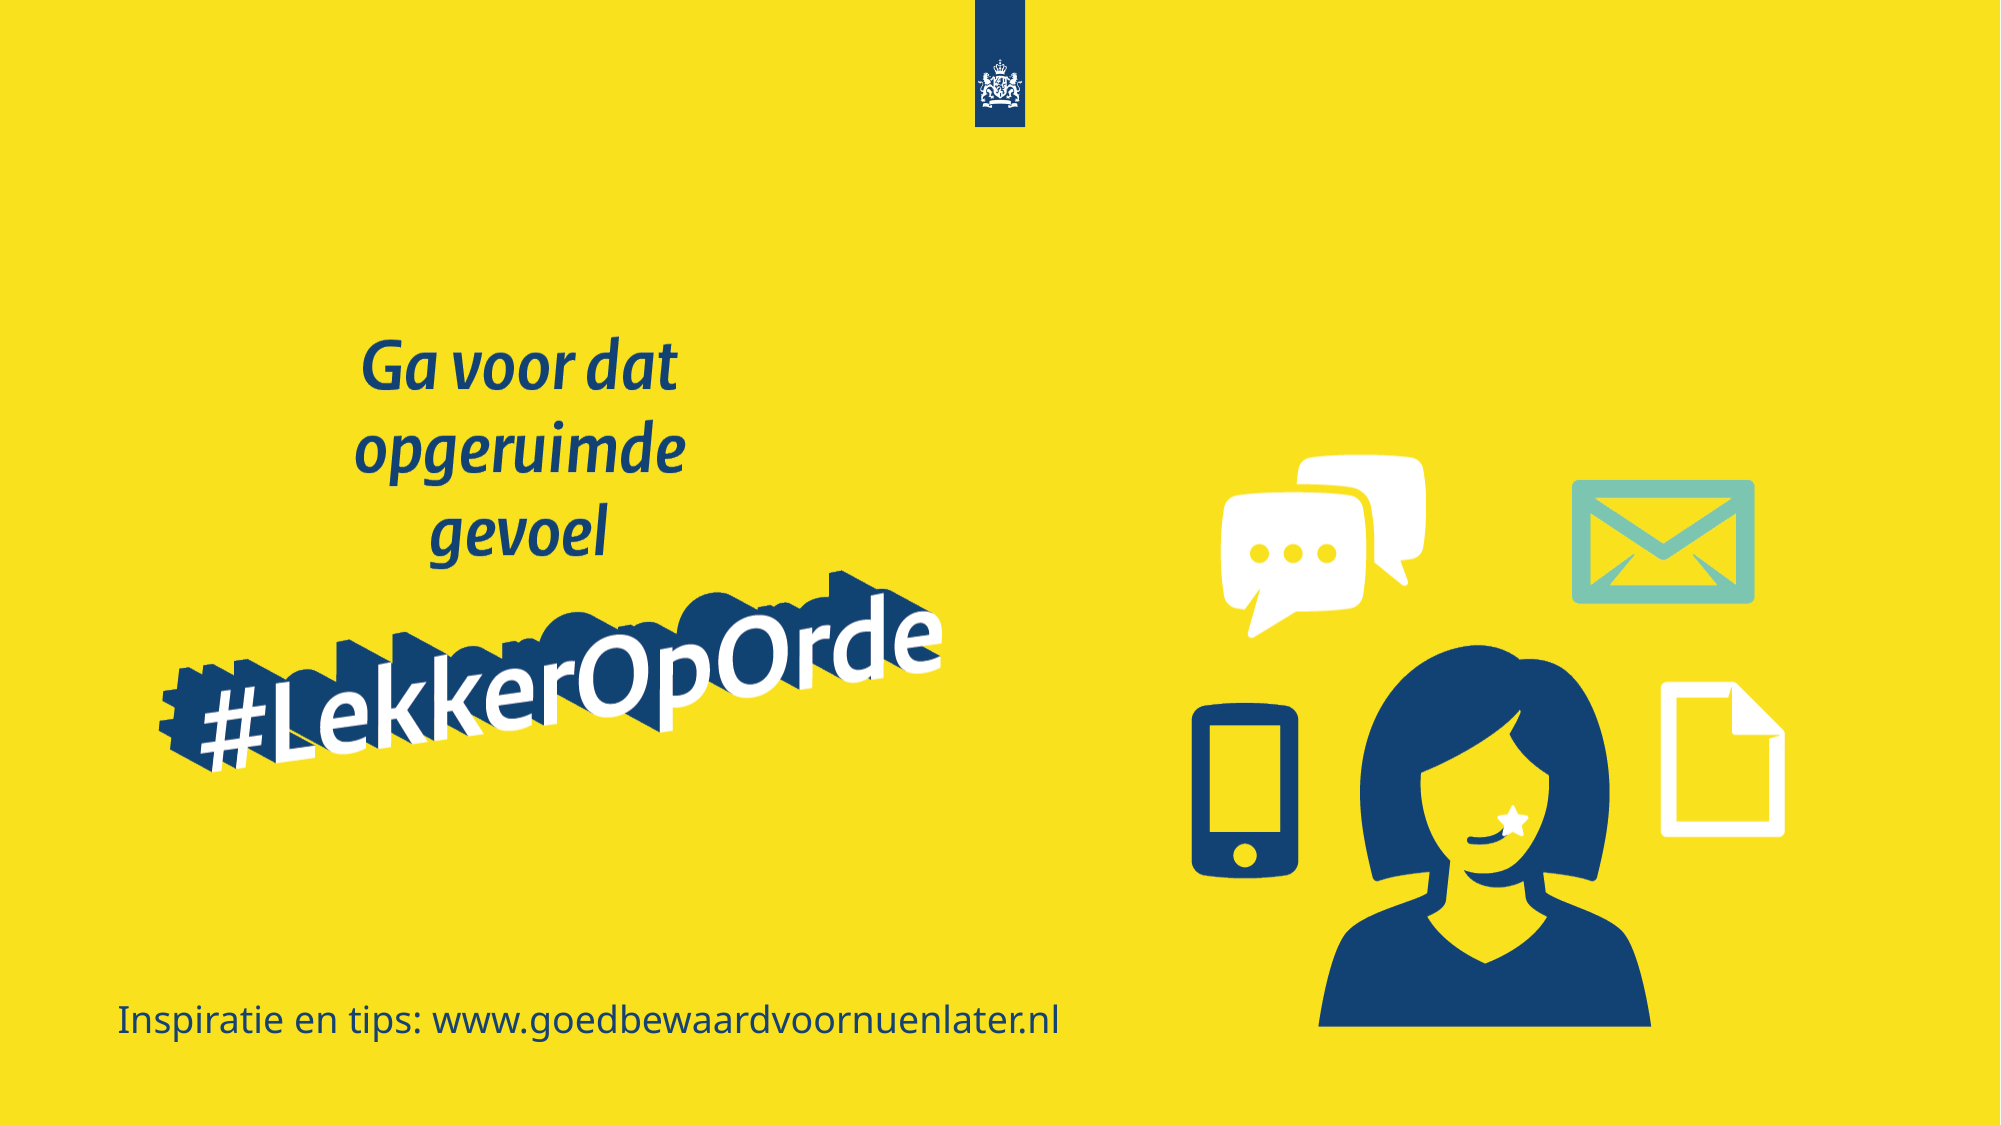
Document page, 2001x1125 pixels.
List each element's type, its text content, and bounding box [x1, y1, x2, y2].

text_box Inspiratie en tips: www.goedbewaardvoornuenlater.nl [102, 988, 1179, 1050]
picture [0, 0, 2000, 1125]
